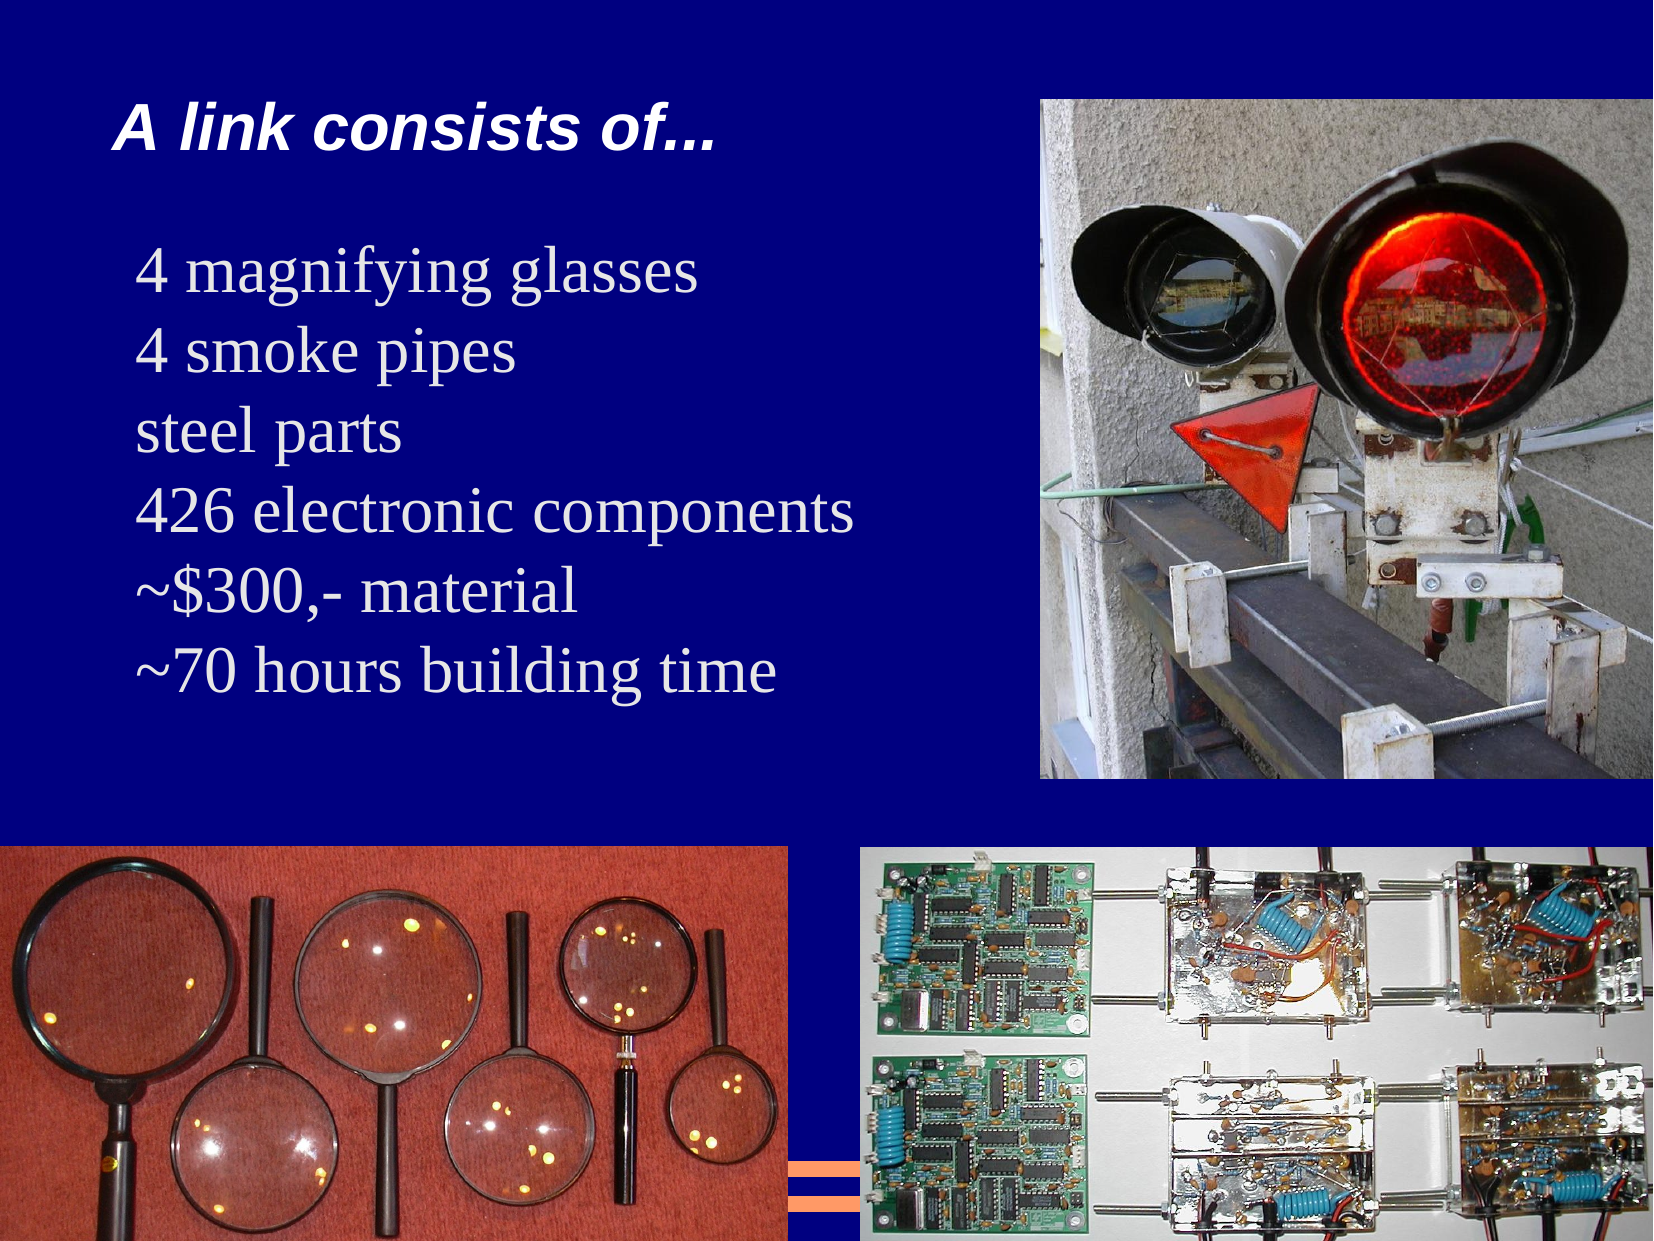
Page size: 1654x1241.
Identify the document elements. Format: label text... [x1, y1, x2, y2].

picture [0, 846, 788, 1241]
title A link consists of... [112, 20, 1524, 228]
list 4 magnifying glasses 4 smoke pipes steel parts 426 electronic components ~$300,- material ~70 hours building time [117, 227, 1556, 1037]
picture [1040, 99, 1653, 779]
picture [860, 847, 1653, 1241]
